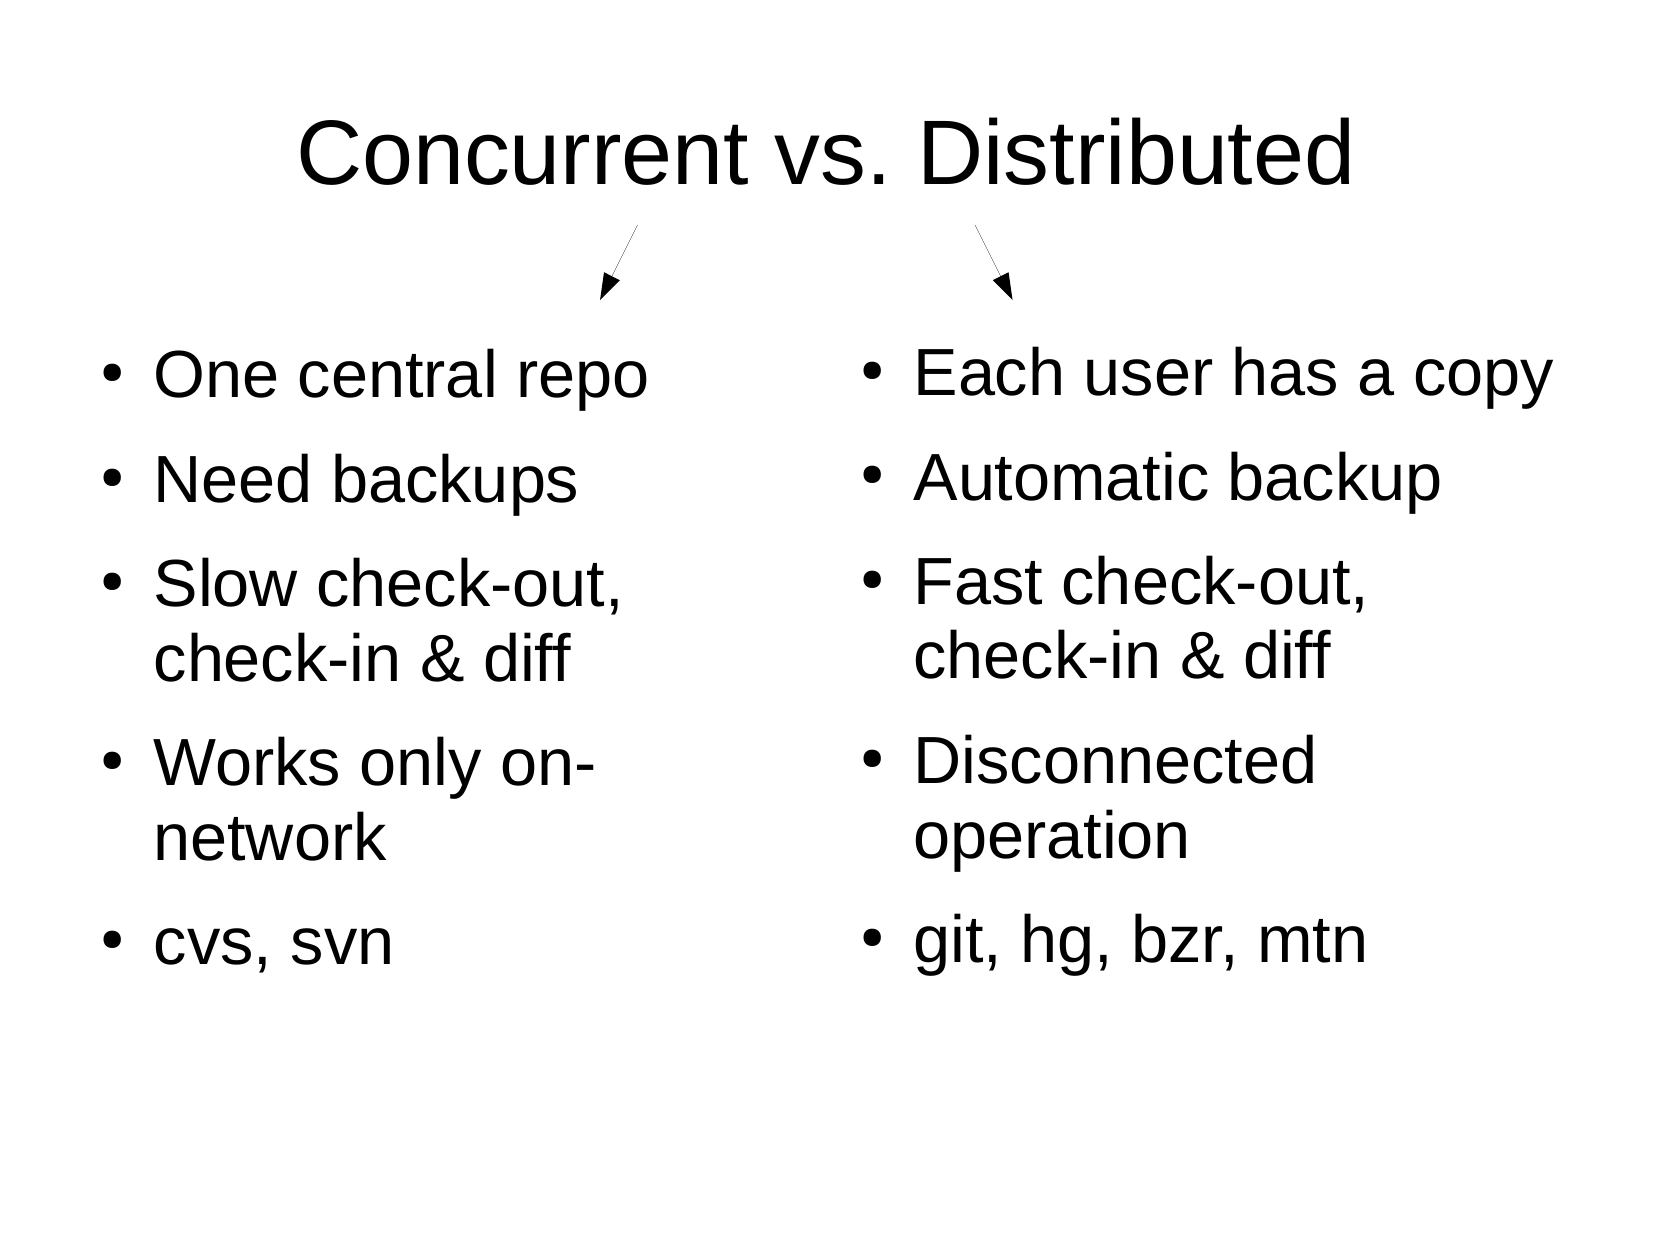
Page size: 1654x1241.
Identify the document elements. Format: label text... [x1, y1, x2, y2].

list One central repo Need backups Slow check-out, check-in & diff Works only on-network cvs, svn [82, 337, 809, 1142]
title Concurrent vs. Distributed [82, 56, 1571, 250]
list Each user has a copy Automatic backup Fast check-out, check-in & diff Disconnected operation git, hg, bzr, mtn [842, 335, 1569, 1140]
